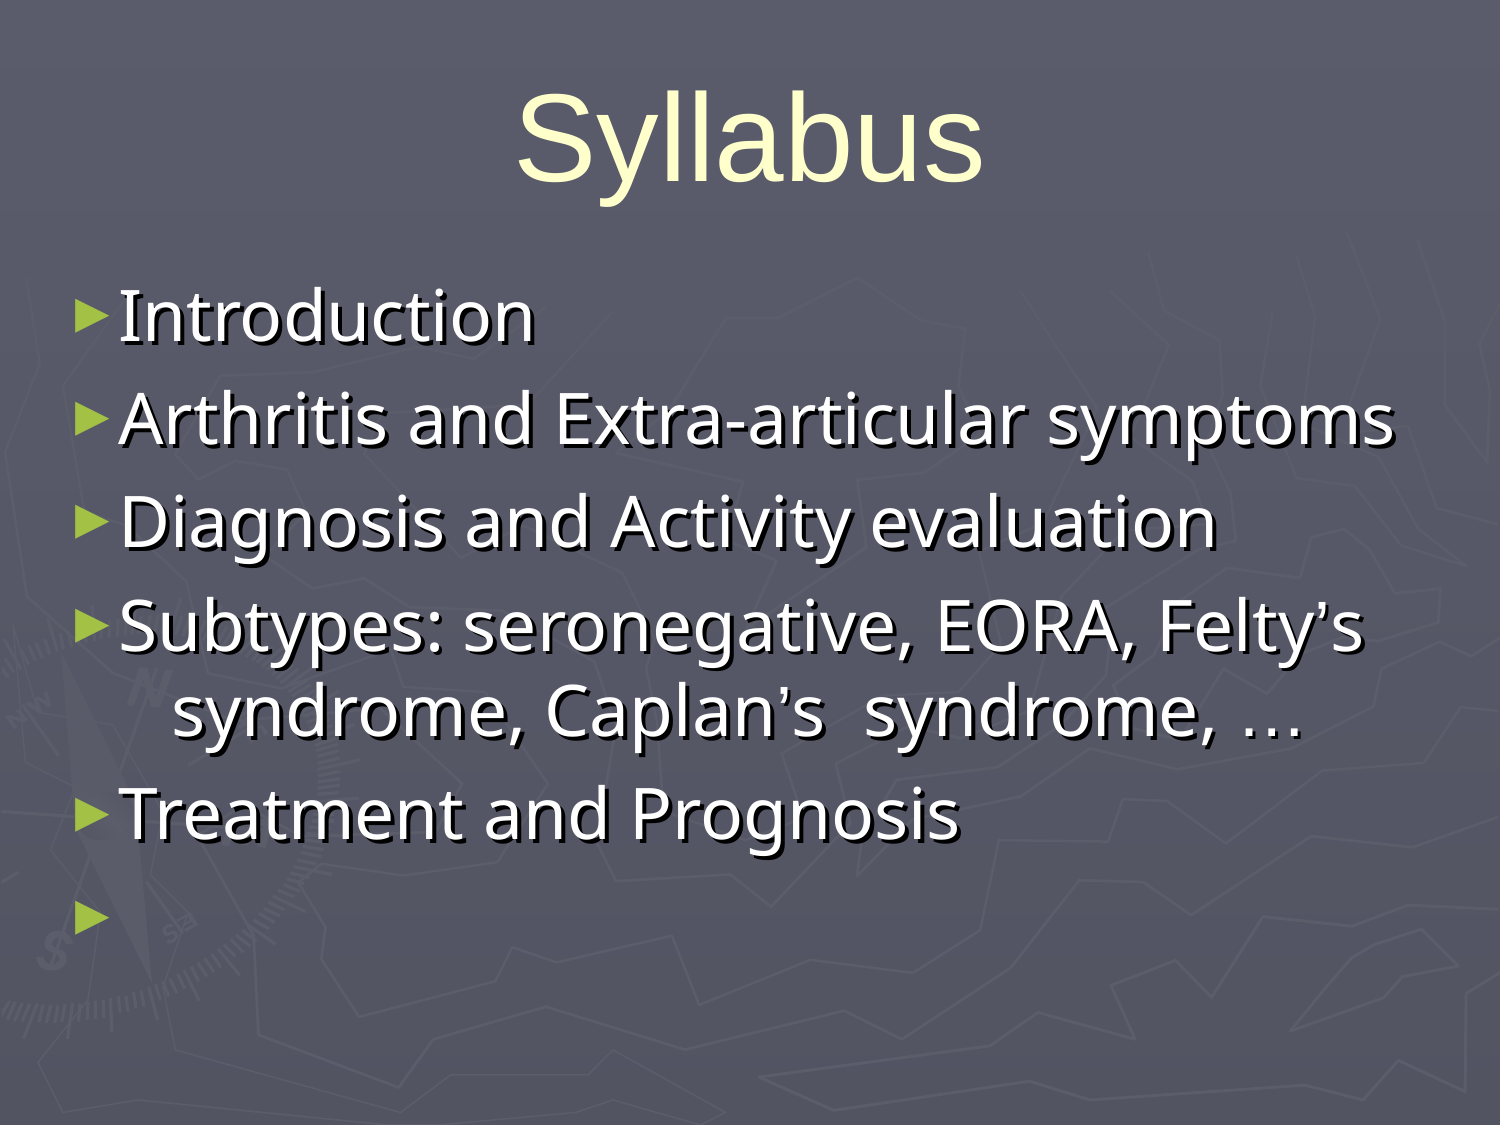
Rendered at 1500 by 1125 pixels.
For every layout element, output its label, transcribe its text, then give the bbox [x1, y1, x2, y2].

title Syllabus [49, 37, 1451, 225]
list Introduction Arthritis and Extra-articular symptoms Diagnosis and Activity evaluation Subtypes: seronegative, EORA, Felty’s syndrome, Caplan’s syndrome, … Treatment and Prognosis [49, 262, 1451, 1001]
